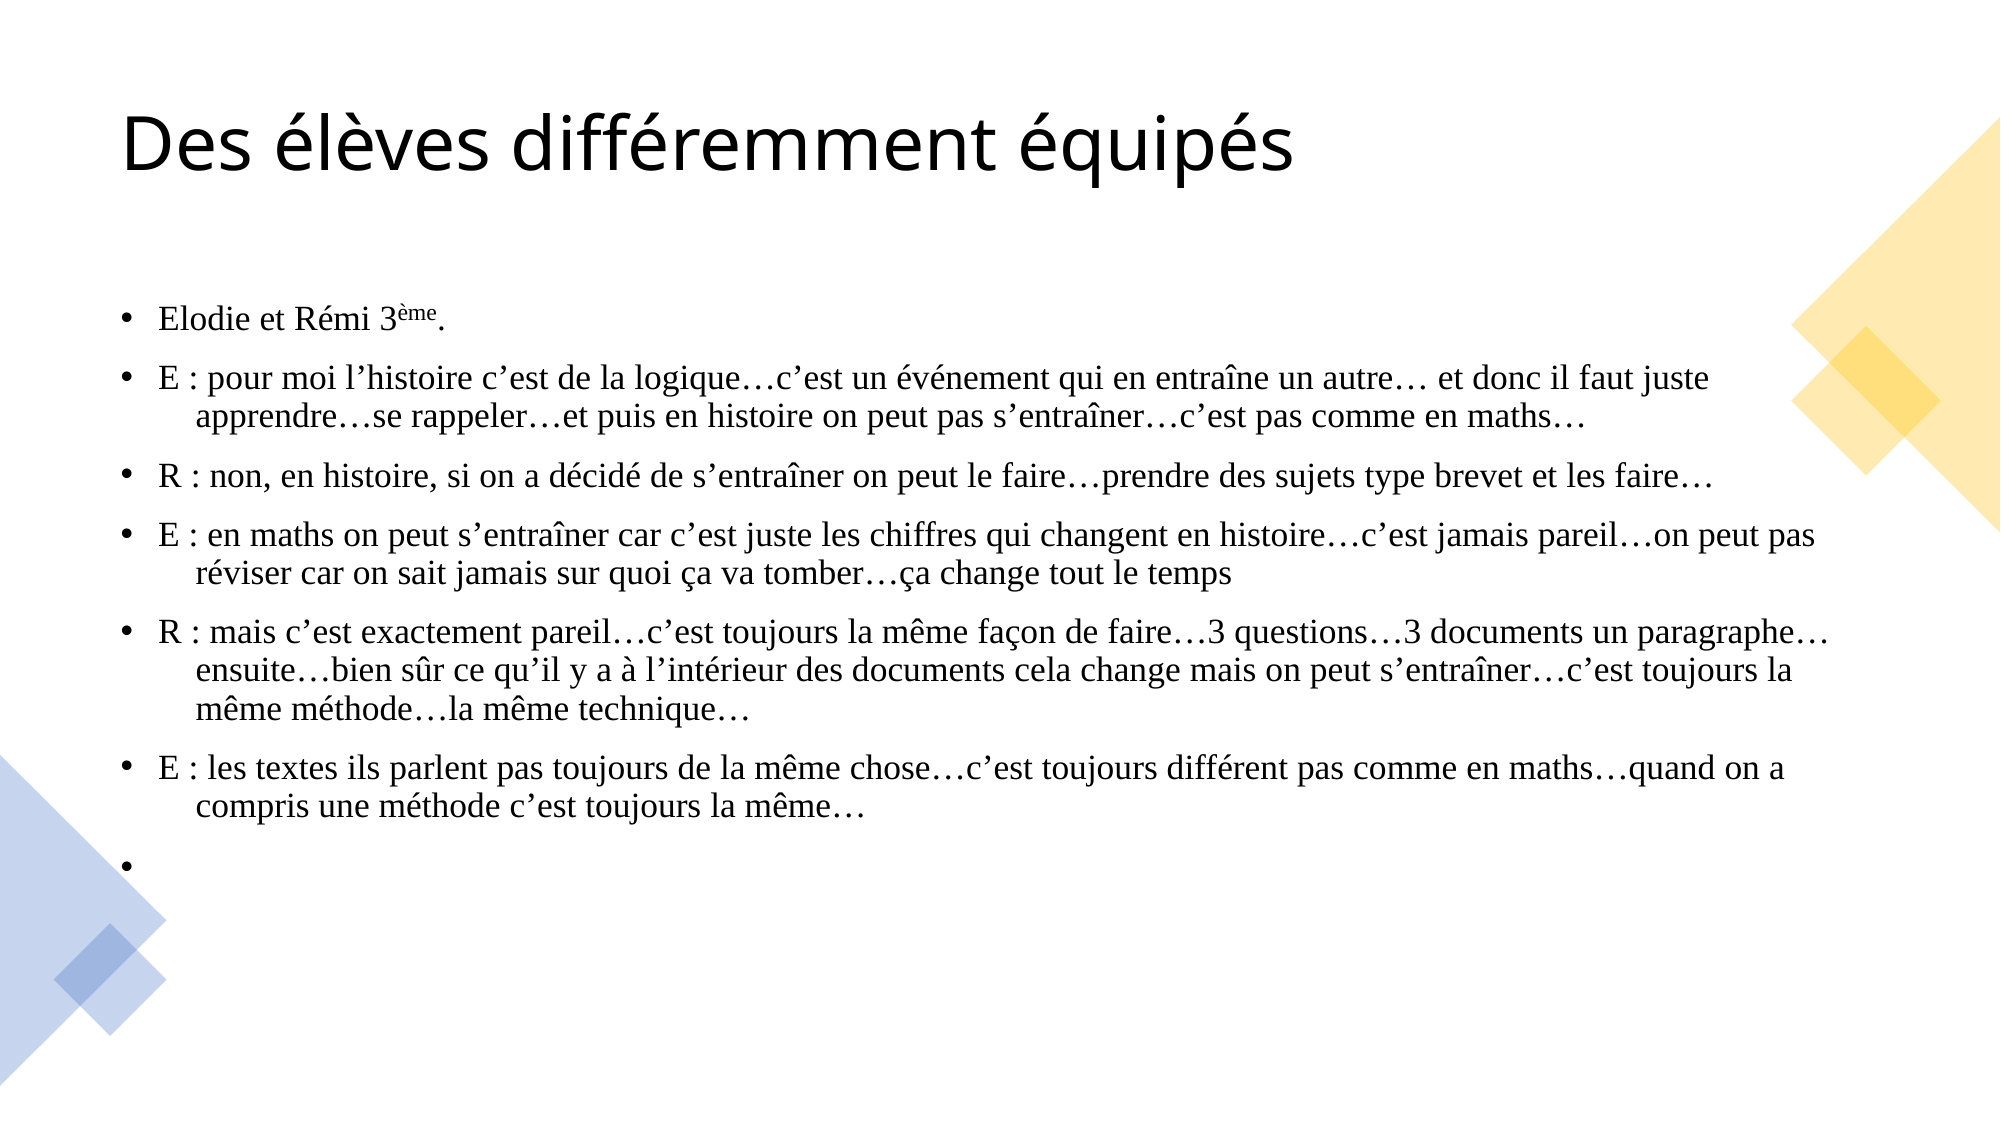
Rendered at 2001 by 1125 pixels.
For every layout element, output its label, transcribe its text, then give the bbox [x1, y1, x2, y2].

text_box [0, 0, 2000, 1125]
title Des élèves différemment équipés [105, 52, 1895, 240]
list Elodie et Rémi 3ème. E : pour moi l’histoire c’est de la logique…c’est un événement qui en entraîne un autre… et donc il faut juste apprendre…se rappeler…et puis en histoire on peut pas s’entraîner…c’est pas comme en maths… R : non, en histoire, si on a décidé de s’entraîner on peut le faire…prendre des sujets type brevet et les faire… E : en maths on peut s’entraîner car c’est juste les chiffres qui changent en histoire…c’est jamais pareil…on peut pas réviser car on sait jamais sur quoi ça va tomber…ça change tout le temps R : mais c’est exactement pareil…c’est toujours la même façon de faire…3 questions…3 documents un paragraphe…ensuite…bien sûr ce qu’il y a à l’intérieur des documents cela change mais on peut s’entraîner…c’est toujours la même méthode…la même technique… E : les textes ils parlent pas toujours de la même chose…c’est toujours différent pas comme en maths…quand on a compris une méthode c’est toujours la même… [105, 292, 1895, 1014]
